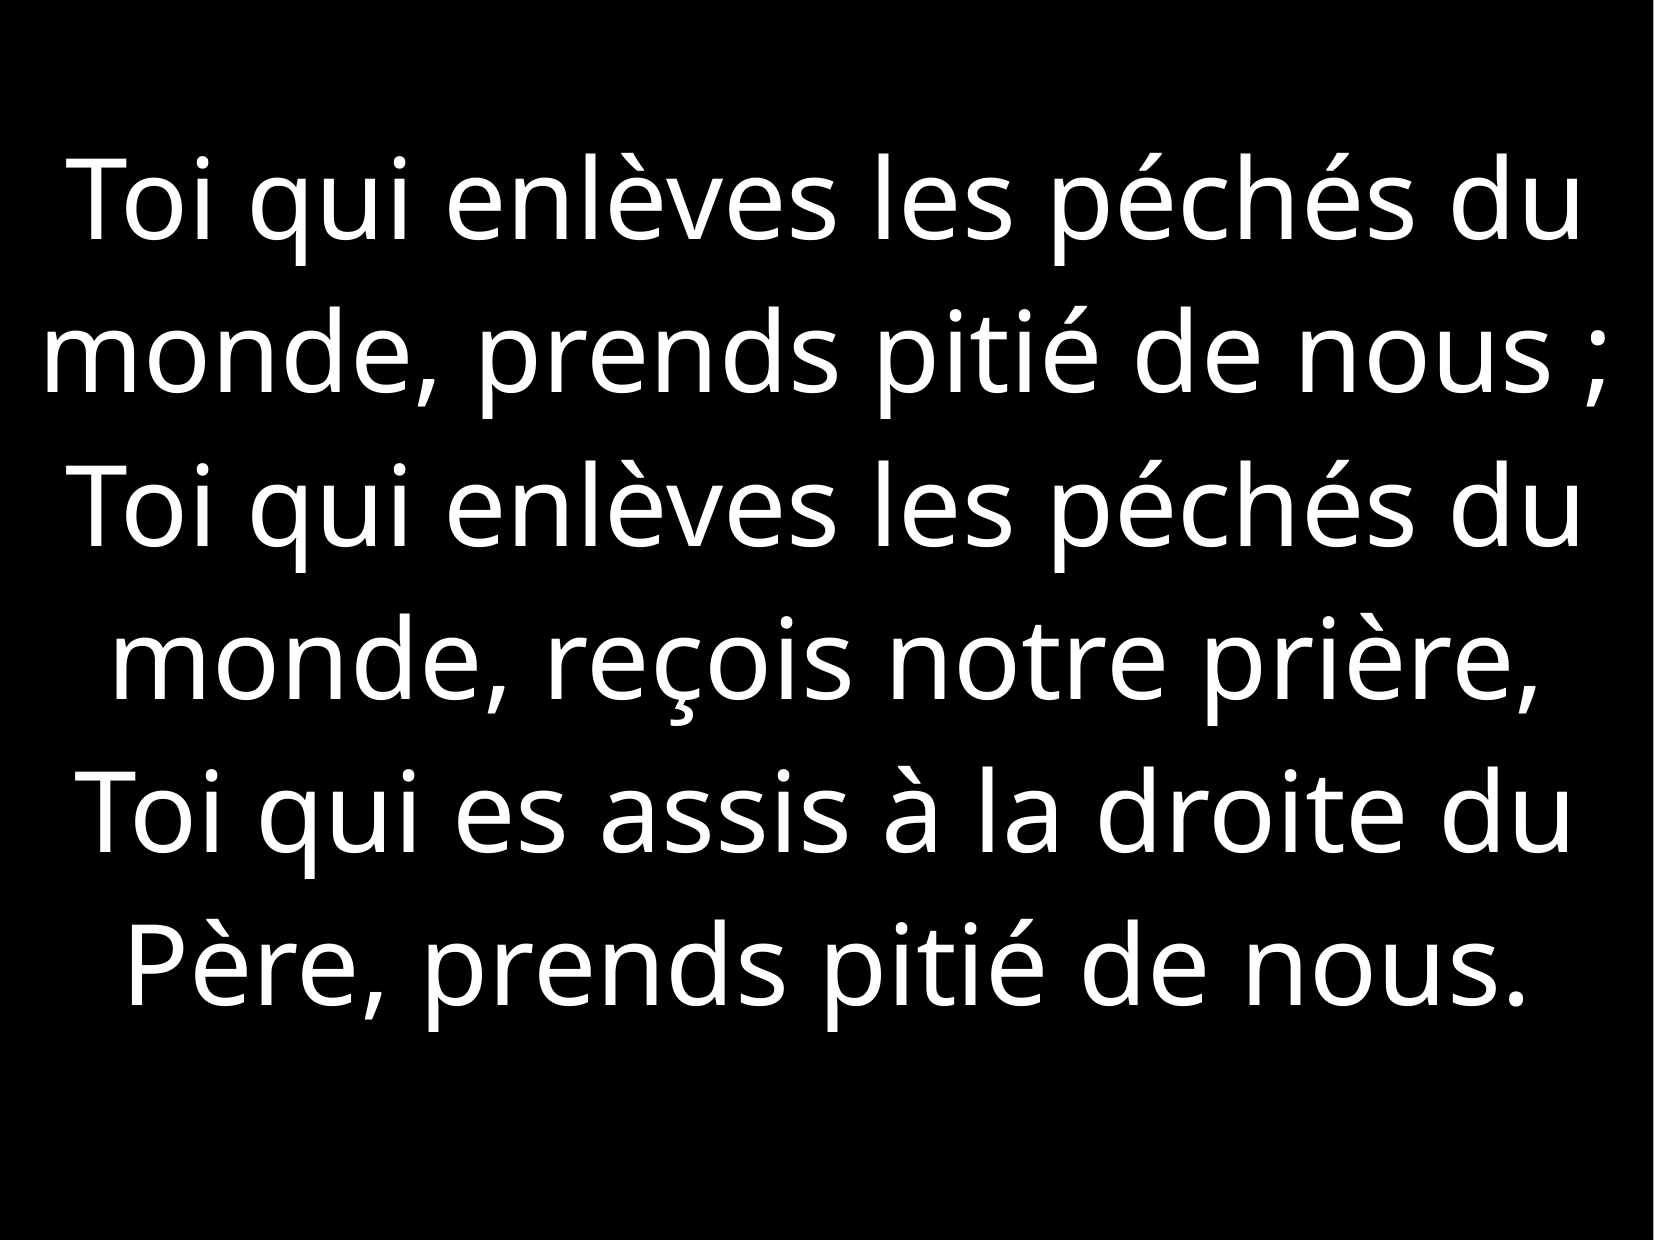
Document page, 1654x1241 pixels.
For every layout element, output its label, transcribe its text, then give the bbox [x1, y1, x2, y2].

subtitle Toi qui enlèves les péchés du monde, prends pitié de nous ; Toi qui enlèves les péchés du monde, reçois notre prière, Toi qui es assis à la droite du Père, prends pitié de nous. [0, 0, 1654, 1207]
